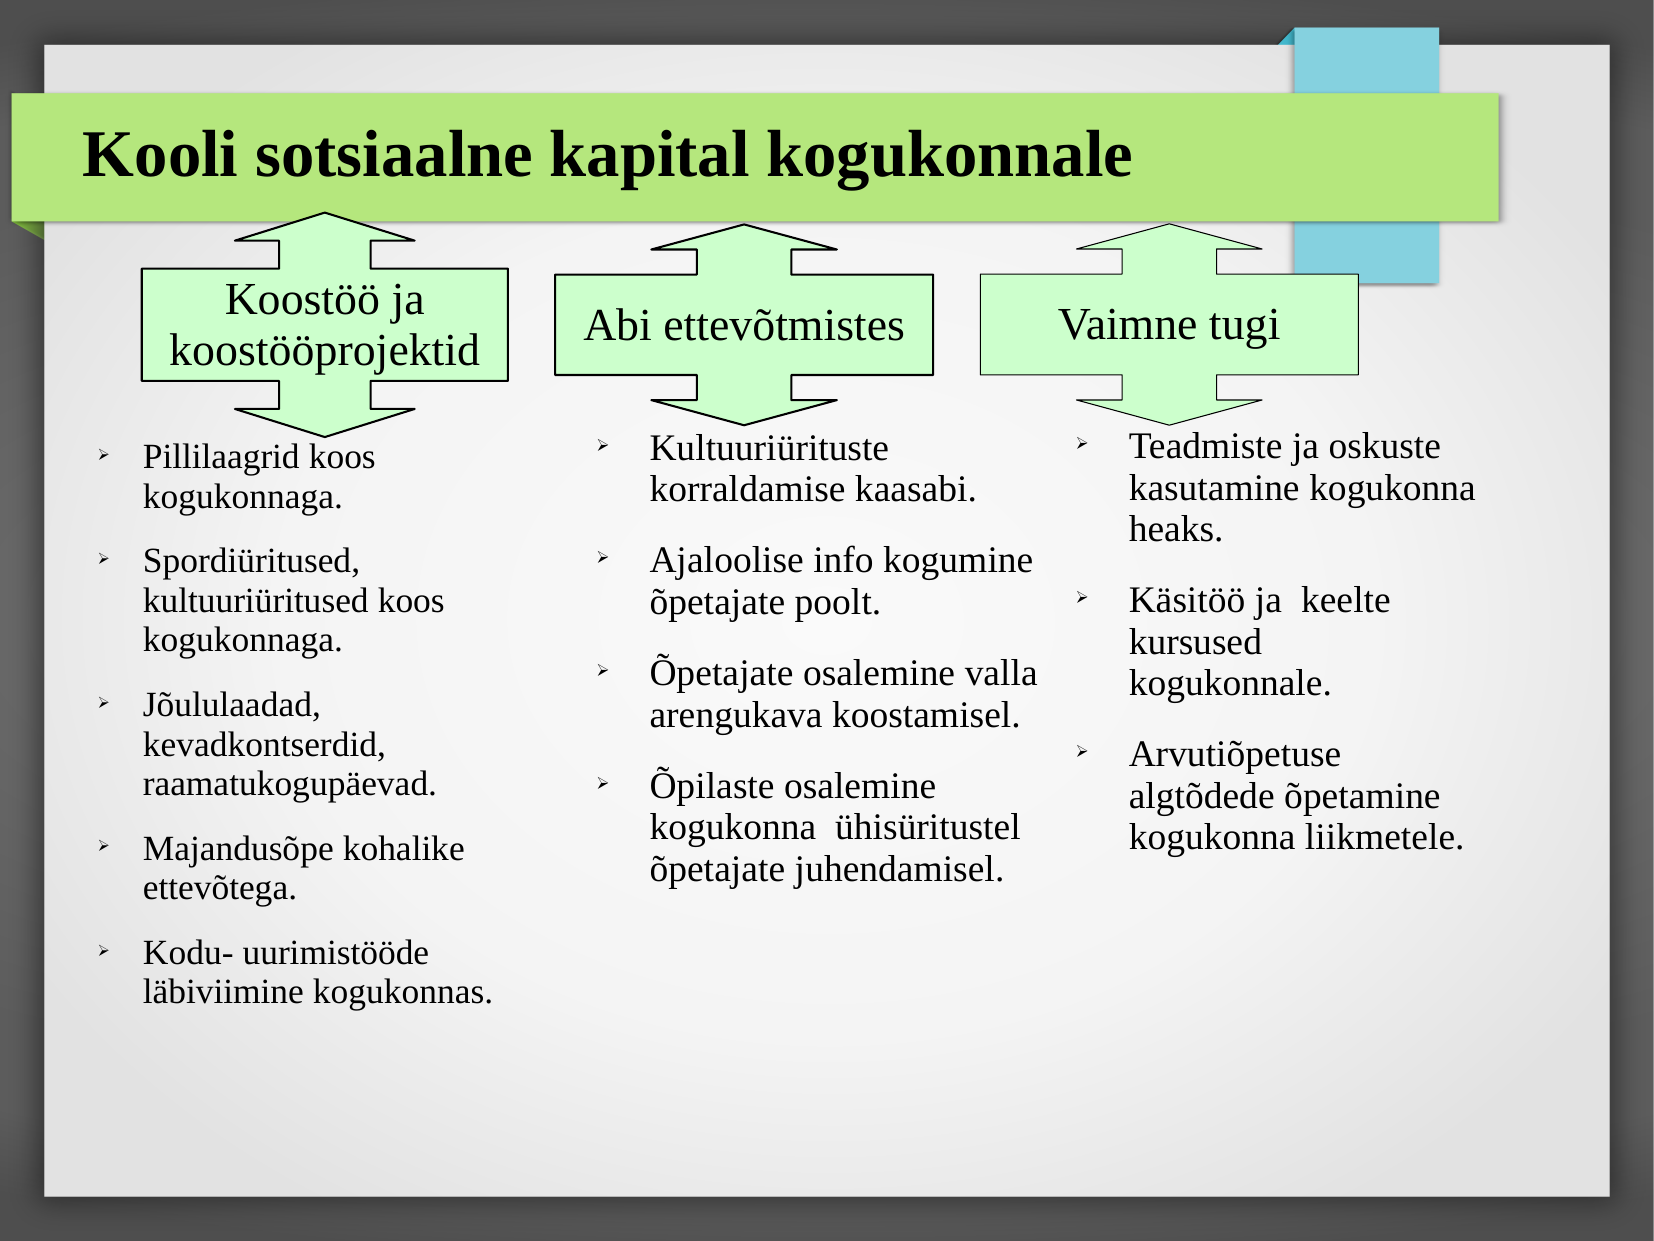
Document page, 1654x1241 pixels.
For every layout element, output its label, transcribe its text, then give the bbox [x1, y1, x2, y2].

text_box Koostöö ja koostööprojektid [141, 212, 508, 438]
text_box Abi ettevõtmistes [555, 224, 934, 426]
list Kultuuriürituste korraldamise kaasabi. Ajaloolise info kogumine õpetajate poolt. Õpetajate osalemine valla arengukava koostamisel. Õpilaste osalemine kogukonna ühisüritustel õpetajate juhendamisel. [578, 426, 1058, 957]
title Kooli sotsiaalne kapital kogukonnale [82, 94, 1264, 213]
list Teadmiste ja oskuste kasutamine kogukonna heaks. Käsitöö ja keelte kursused kogukonnale. Arvutiõpetuse algtõdede õpetamine kogukonna liikmetele. [1057, 425, 1477, 1015]
text_box Vaimne tugi [980, 223, 1359, 426]
picture [0, 0, 1654, 1241]
list Pillilaagrid koos kogukonnaga. Spordiüritused, kultuuriüritused koos kogukonnaga. Jõululaadad, kevadkontserdid, raamatukogupäevad. Majandusõpe kohalike ettevõtega. Kodu- uurimistööde läbiviimine kogukonnas. [82, 437, 562, 1015]
